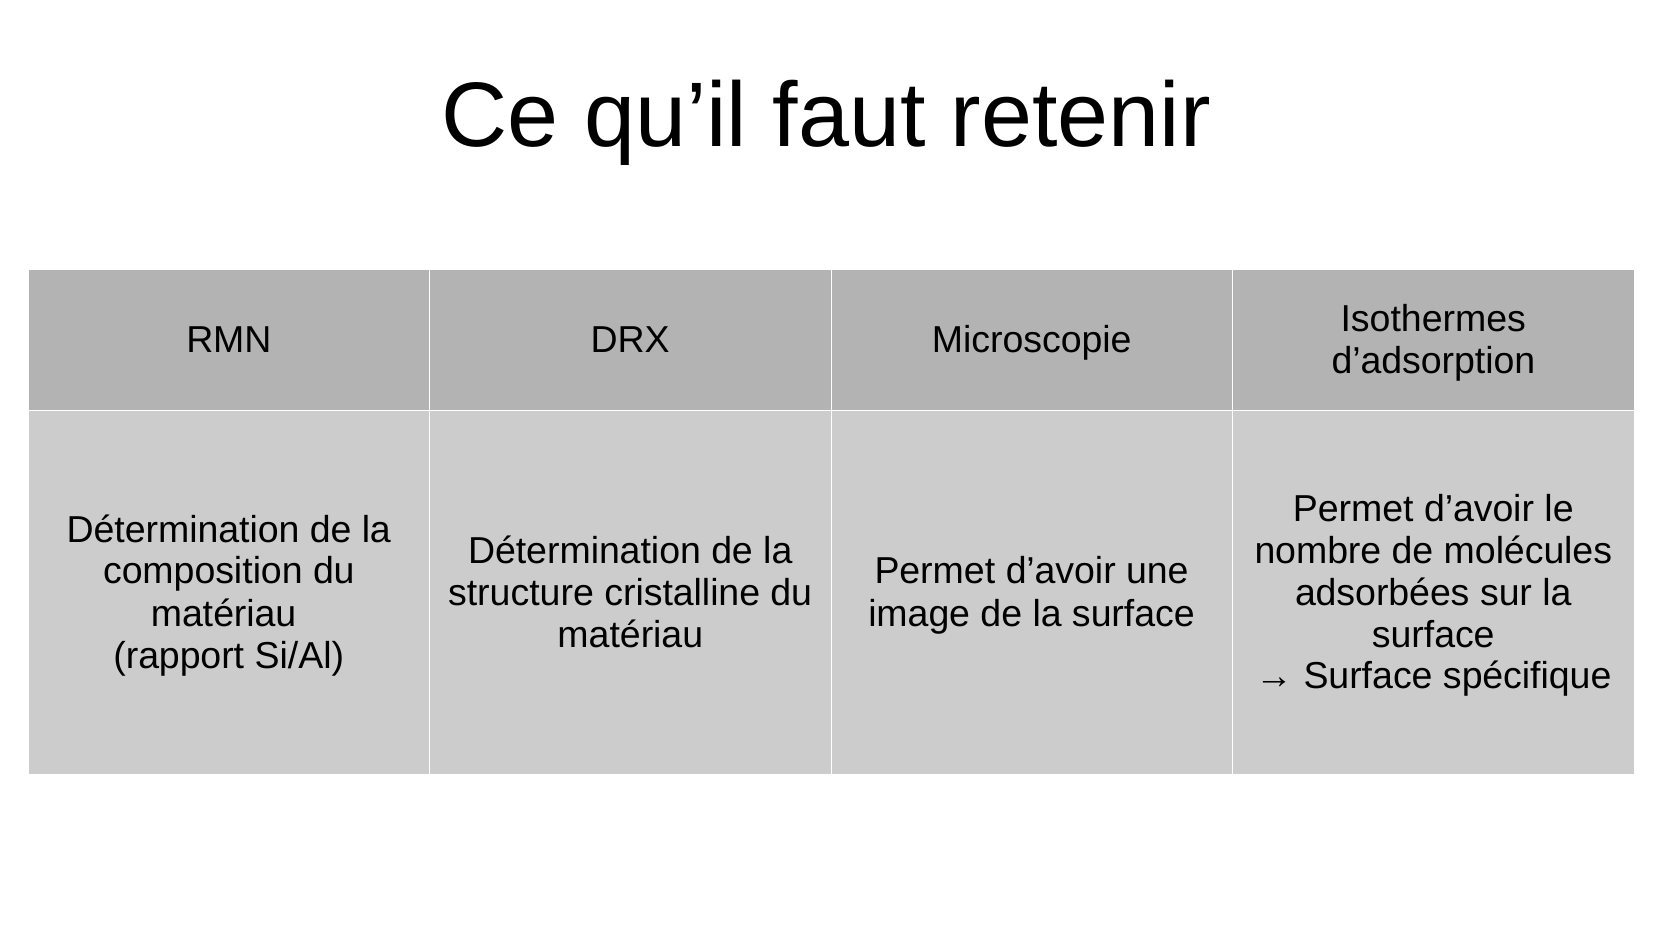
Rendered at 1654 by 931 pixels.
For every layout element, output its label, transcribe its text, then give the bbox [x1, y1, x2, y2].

title Ce qu’il faut retenir [82, 37, 1571, 193]
table_header Microscopie [832, 270, 1232, 410]
table_cell Détermination de la structure cristalline du matériau [430, 411, 831, 774]
table_cell Détermination de la composition du matériau (rapport Si/Al) [29, 411, 429, 774]
table_header Isothermes d’adsorption [1233, 270, 1634, 410]
table_cell Permet d’avoir une image de la surface [832, 411, 1232, 774]
table_header DRX [430, 270, 831, 410]
table_cell Permet d’avoir le nombre de molécules adsorbées sur la surface → Surface spécifique [1233, 411, 1634, 774]
table_header RMN [29, 270, 429, 410]
